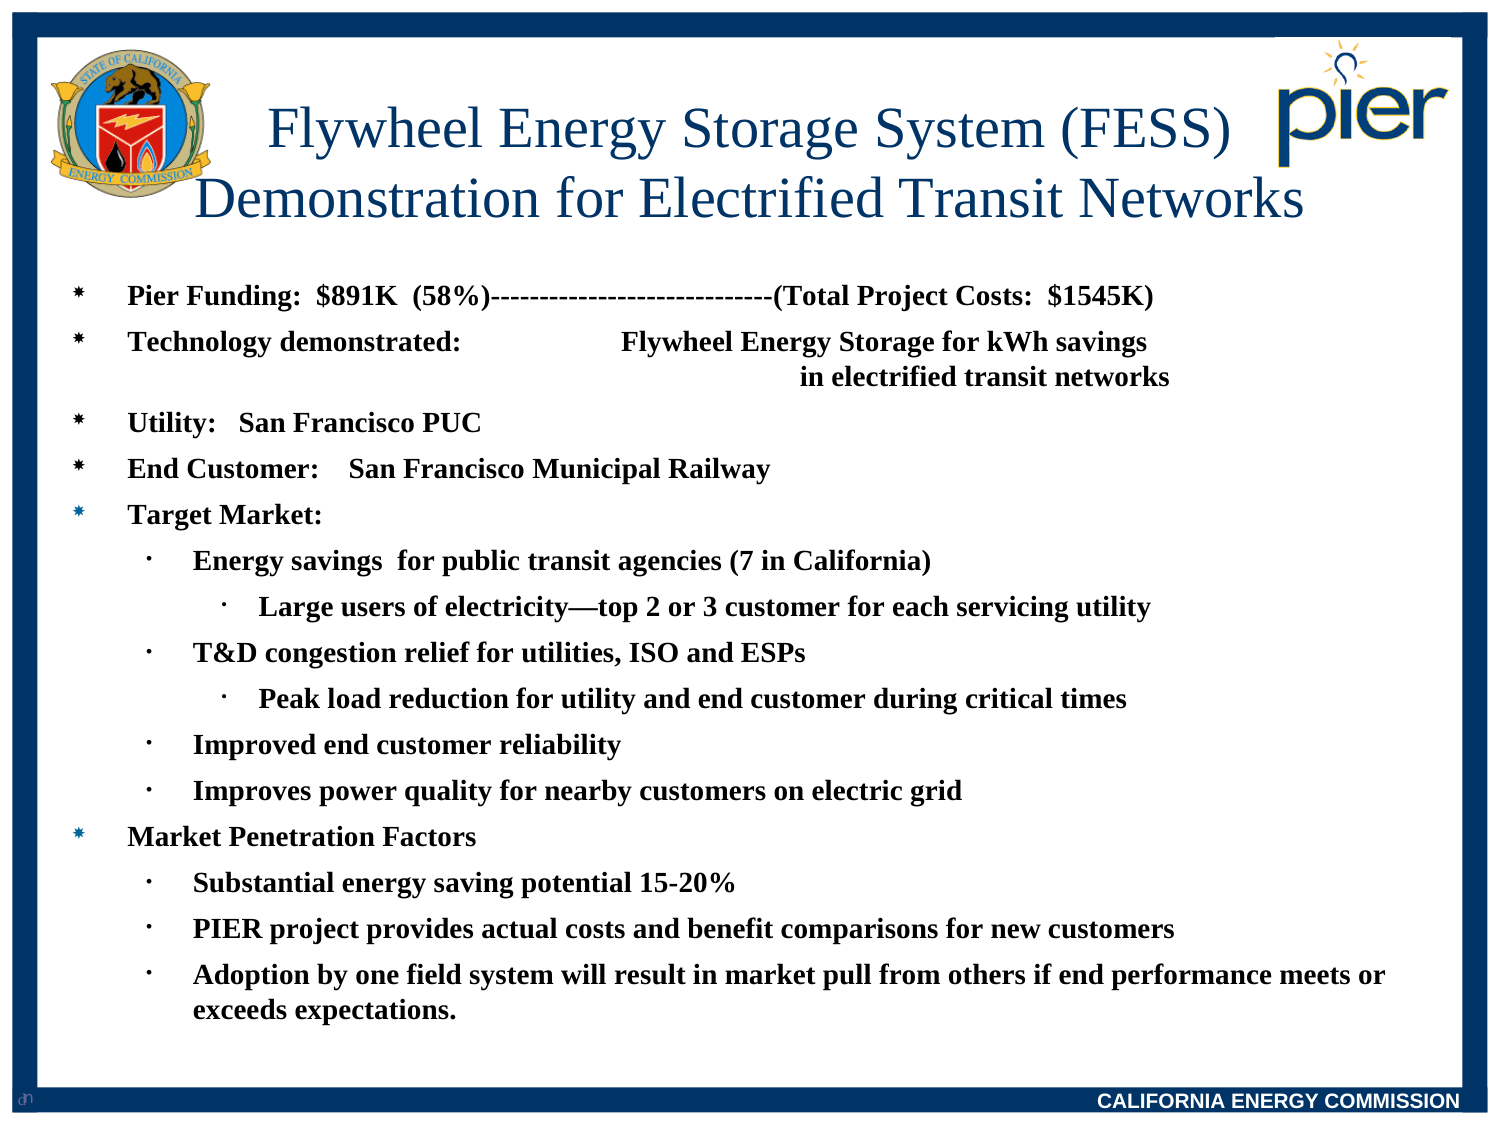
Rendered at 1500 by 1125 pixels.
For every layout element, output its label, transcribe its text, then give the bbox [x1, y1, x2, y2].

picture [50, 49, 211, 198]
picture [1275, 37, 1451, 171]
title Flywheel Energy Storage System (FESS) Demonstration for Electrified Transit Networks [75, 65, 1426, 254]
list Pier Funding: $891K (58%)-----------------------------(Total Project Costs: $1545K) Technology demonstrated: Flywheel Energy Storage for kWh savings in electrified transit networks Utility: San Francisco PUC End Customer: San Francisco Municipal Railway Target Market: Energy savings for public transit agencies (7 in California) Large users of electricity—top 2 or 3 customer for each servicing utility T&D congestion relief for utilities, ISO and ESPs Peak load reduction for utility and end customer during critical times Improved end customer reliability Improves power quality for nearby customers on electric grid Market Penetration Factors Substantial energy saving potential 15-20% PIER project provides actual costs and benefit comparisons for new customers Adoption by one field system will result in market pull from others if end performance meets or exceeds expectations. [56, 268, 1432, 1125]
